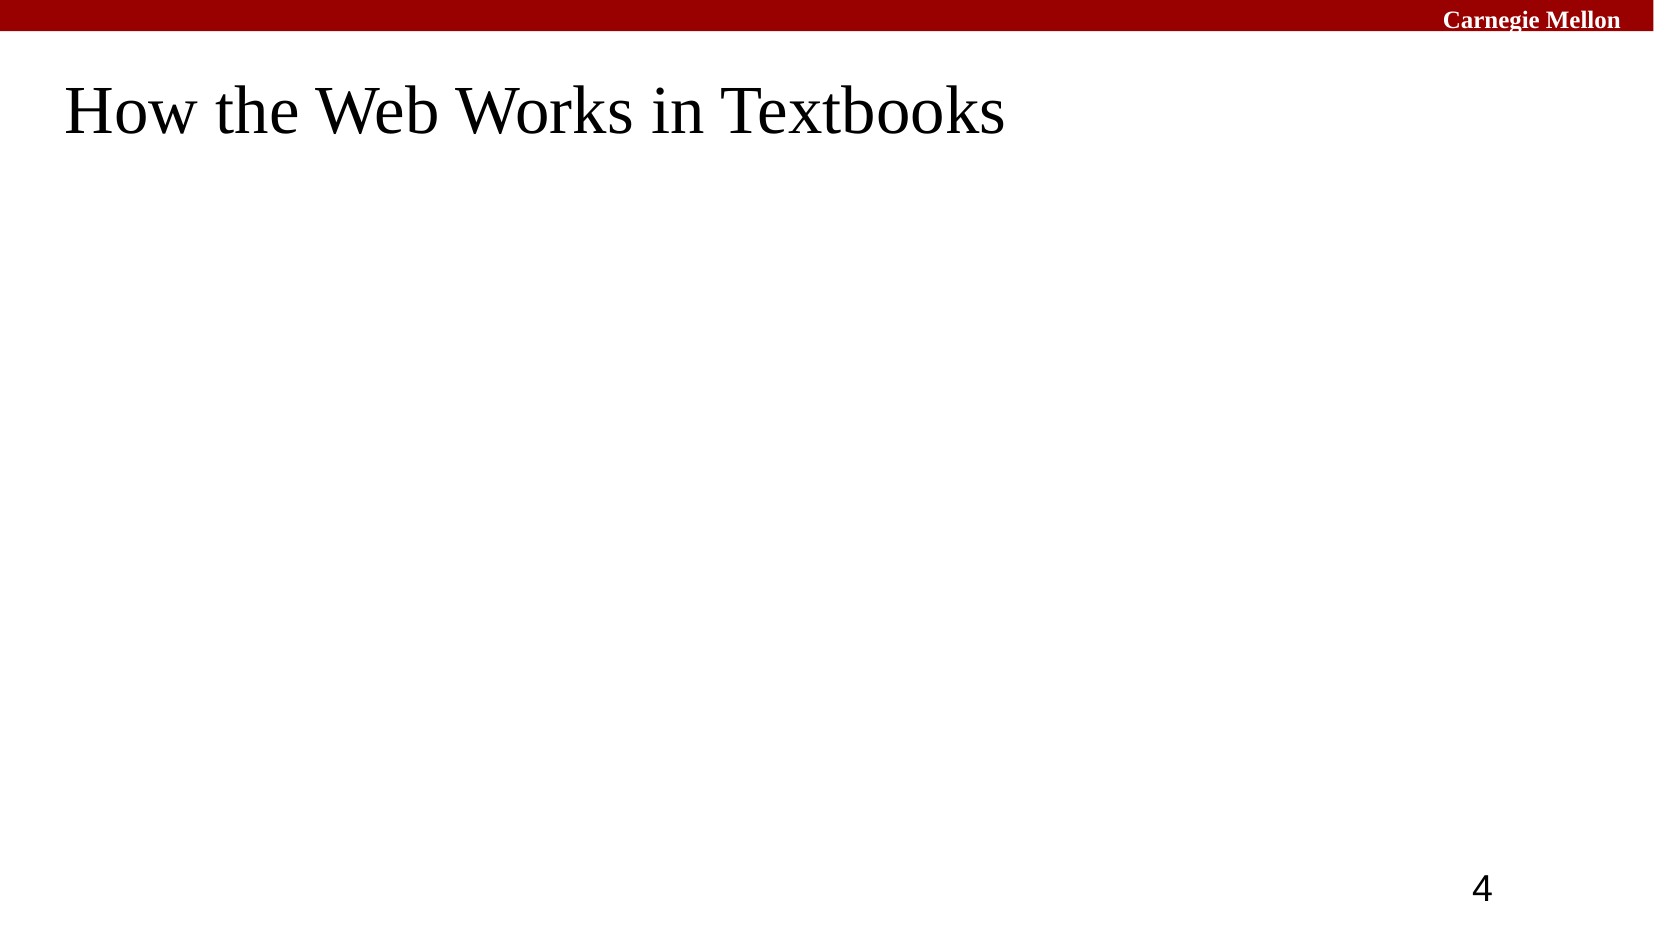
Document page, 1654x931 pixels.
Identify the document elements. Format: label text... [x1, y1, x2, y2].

title How the Web Works in Textbooks [64, 58, 1576, 163]
